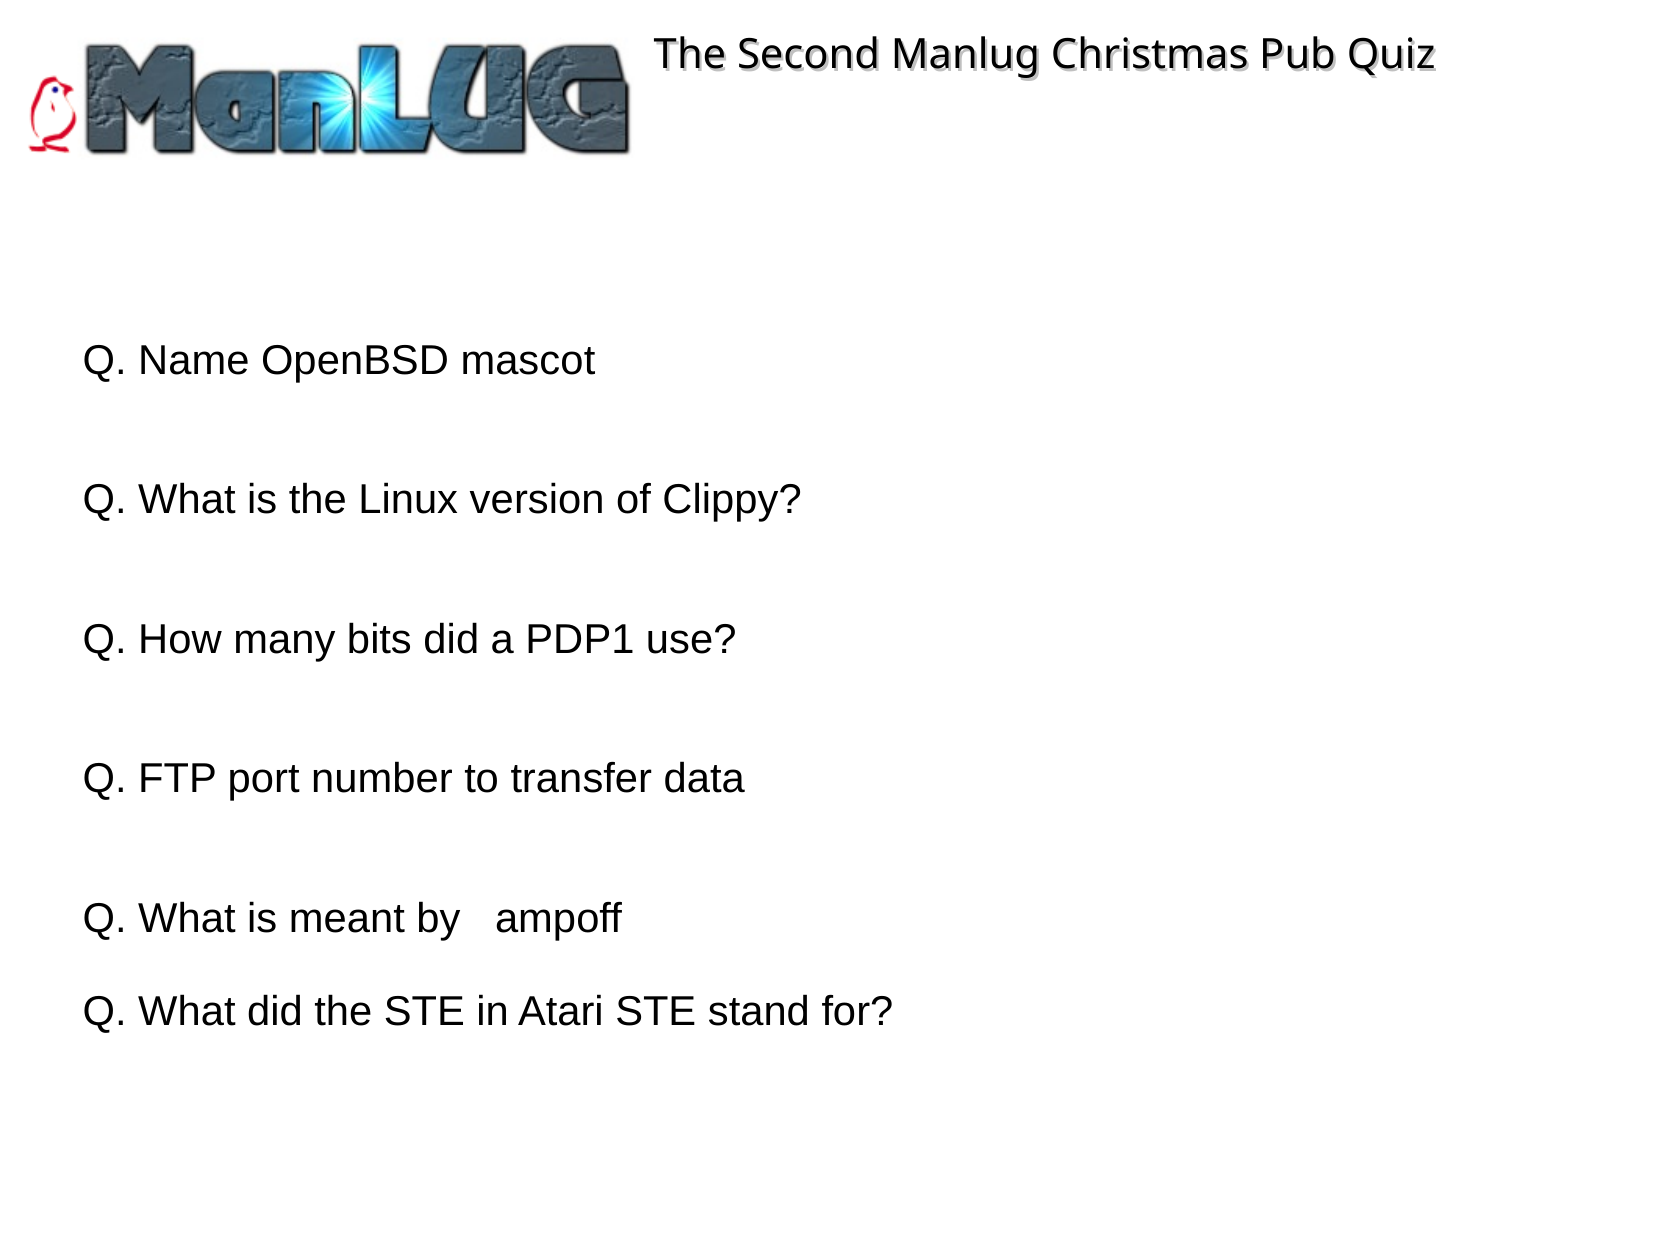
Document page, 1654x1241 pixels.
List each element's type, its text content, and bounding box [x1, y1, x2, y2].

text_box The Second Manlug Christmas Pub Quiz [639, 16, 1577, 91]
subtitle Q. Name OpenBSD mascot Q. What is the Linux version of Clippy? Q. How many bits did a PDP1 use? Q. FTP port number to transfer data Q. What is meant by ampoff Q. What did the STE in Atari STE stand for? [82, 224, 1571, 1193]
picture [16, 35, 638, 161]
